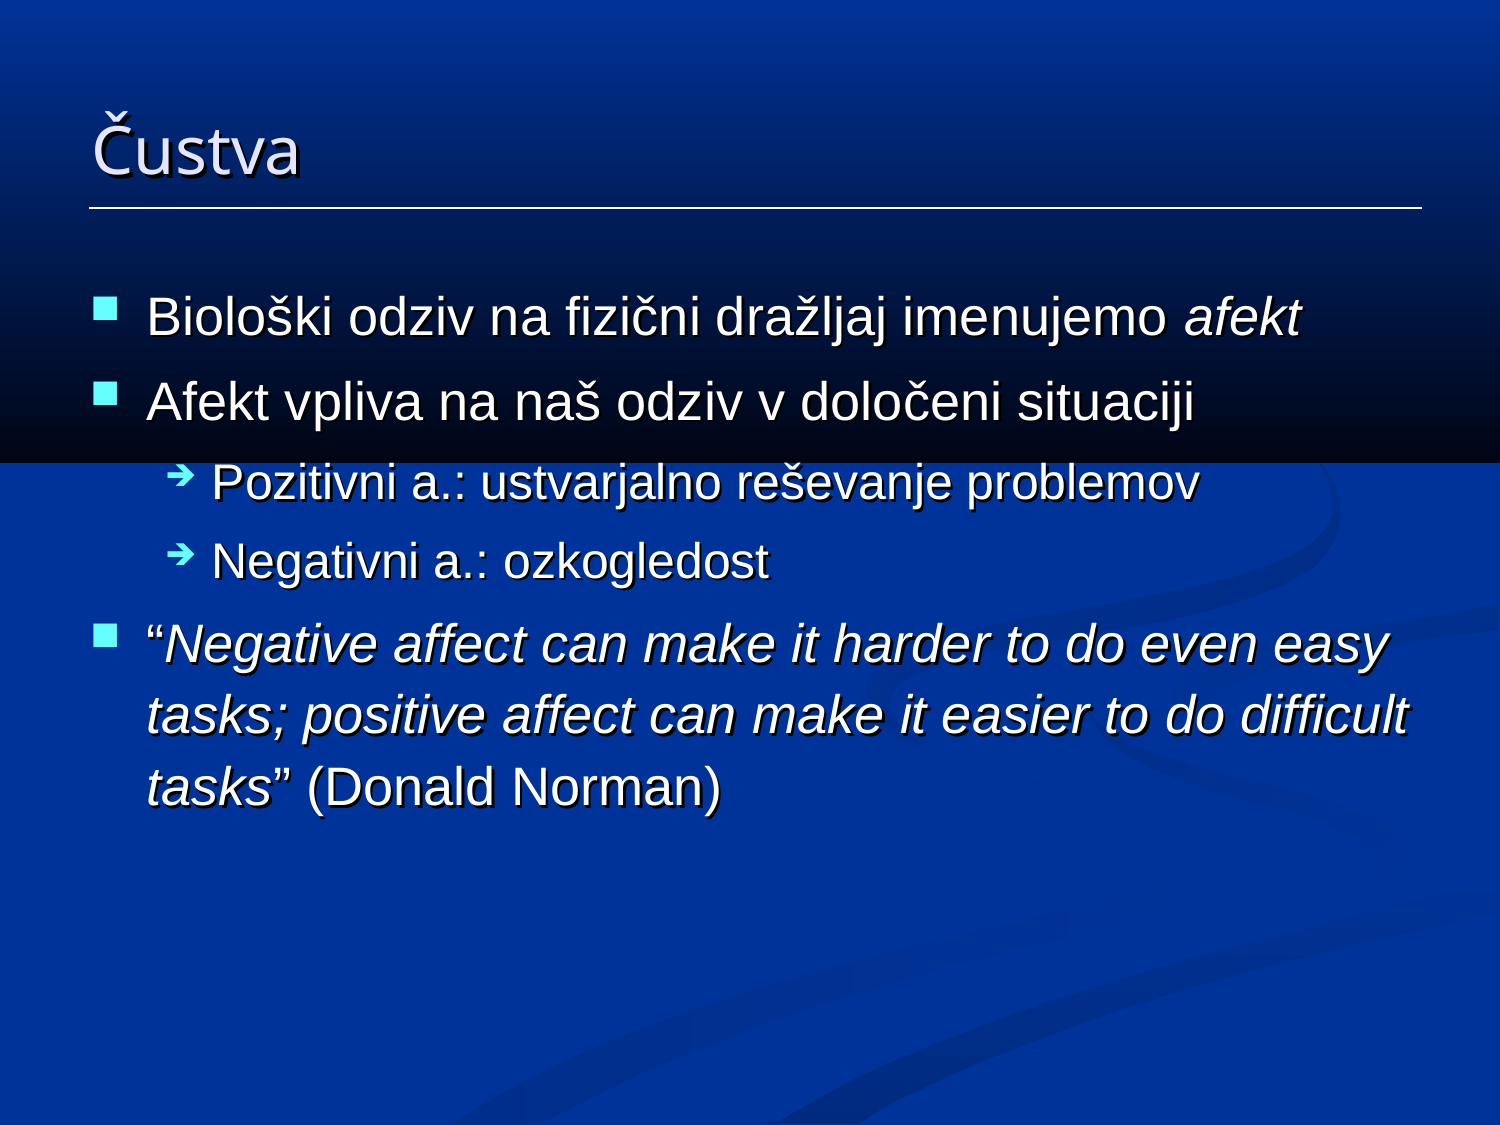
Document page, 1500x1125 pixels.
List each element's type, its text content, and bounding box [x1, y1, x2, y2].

list Biološki odziv na fizični dražljaj imenujemo afekt Afekt vpliva na naš odziv v določeni situaciji Pozitivni a.: ustvarjalno reševanje problemov Negativni a.: ozkogledost “Negative affect can make it harder to do even easy tasks; positive affect can make it easier to do difficult tasks” (Donald Norman) [74, 267, 1459, 1056]
text_box Čustva [76, 54, 1352, 242]
